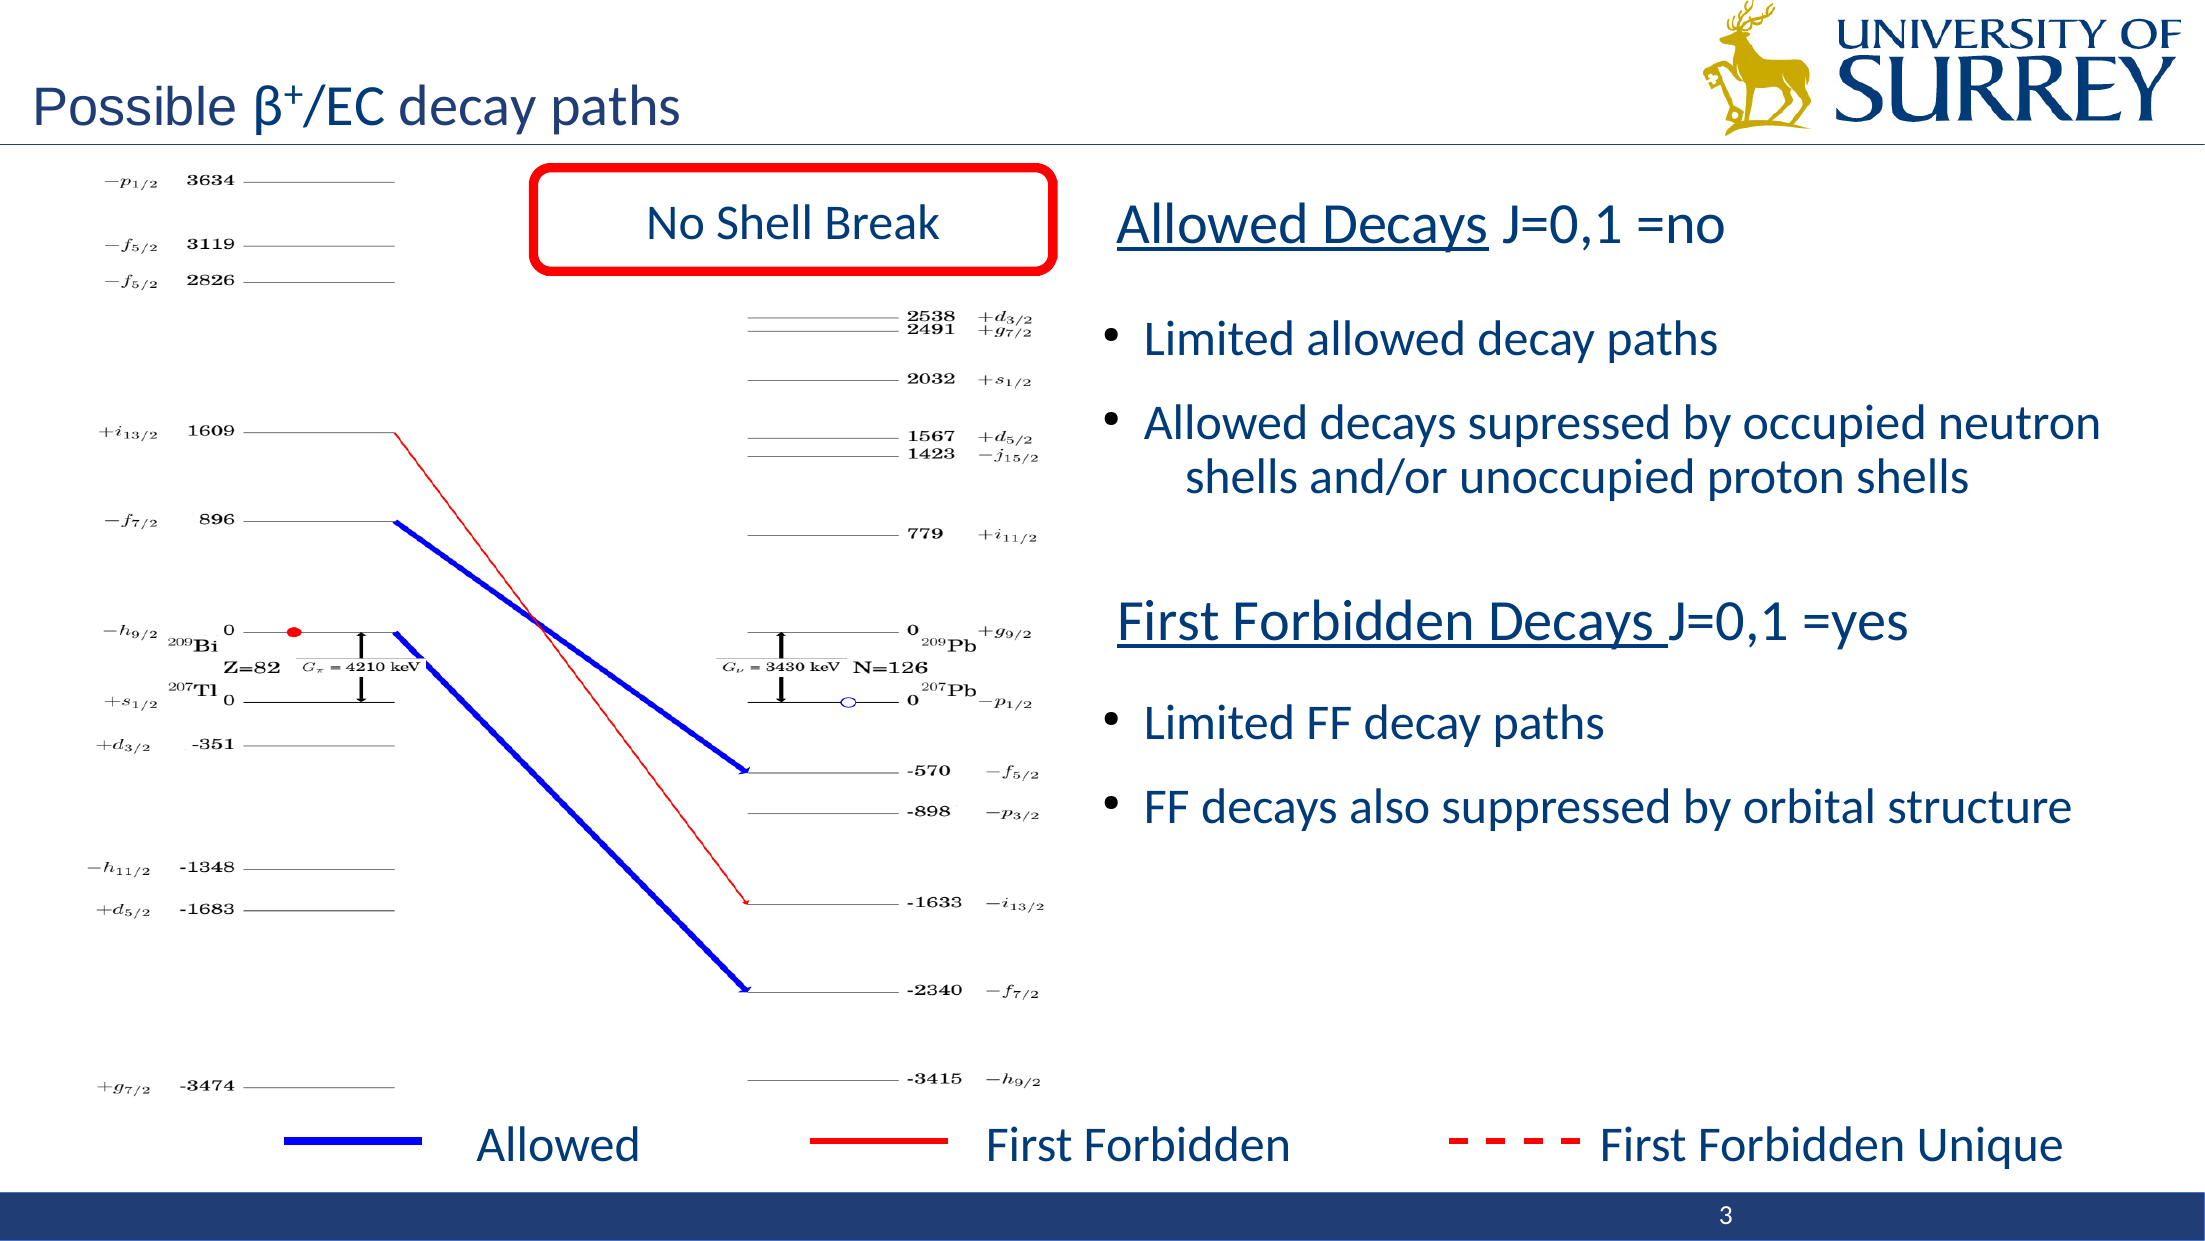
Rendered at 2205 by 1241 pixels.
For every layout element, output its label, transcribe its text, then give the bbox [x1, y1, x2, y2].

text_box Limited allowed decay paths Allowed decays supressed by occupied neutron shells and/or unoccupied proton shells [1102, 223, 2166, 532]
text_box [1703, 1180, 2200, 1241]
text_box Limited FF decay paths FF decays also suppressed by orbital structure [1102, 607, 2166, 855]
picture [539, 173, 1048, 266]
text_box No Shell Break [542, 181, 1044, 258]
text_box Allowed Decays J=0,1 =no [1101, 177, 1869, 264]
text_box Allowed [427, 1103, 690, 1180]
text_box First Forbidden [955, 1103, 1322, 1180]
picture [57, 167, 1053, 1104]
text_box Possible β+/EC decay paths [17, 68, 732, 156]
text_box First Forbidden Decays J=0,1 =yes [1102, 574, 2065, 661]
text_box First Forbidden Unique [1572, 1103, 2092, 1180]
